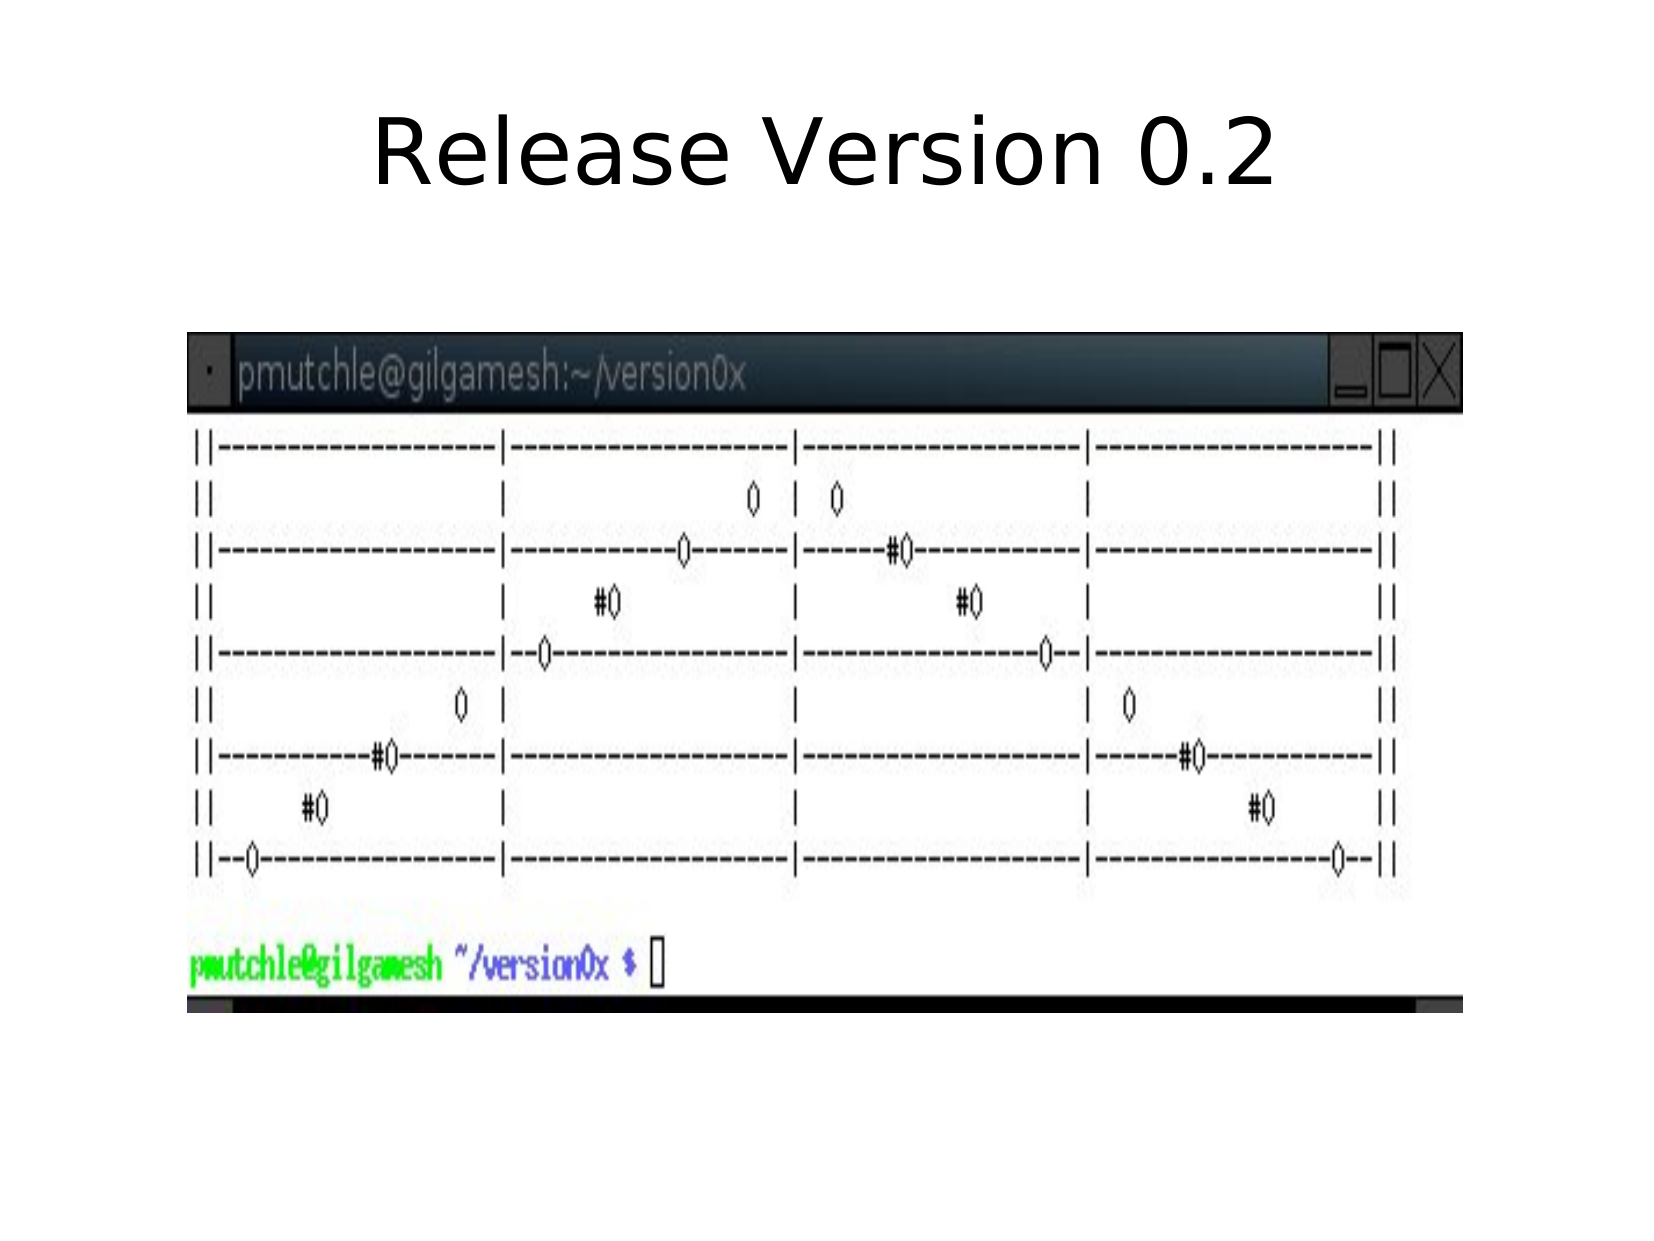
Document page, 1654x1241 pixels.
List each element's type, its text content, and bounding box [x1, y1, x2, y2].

title Release Version 0.2 [82, 56, 1571, 250]
picture [187, 332, 1463, 1013]
